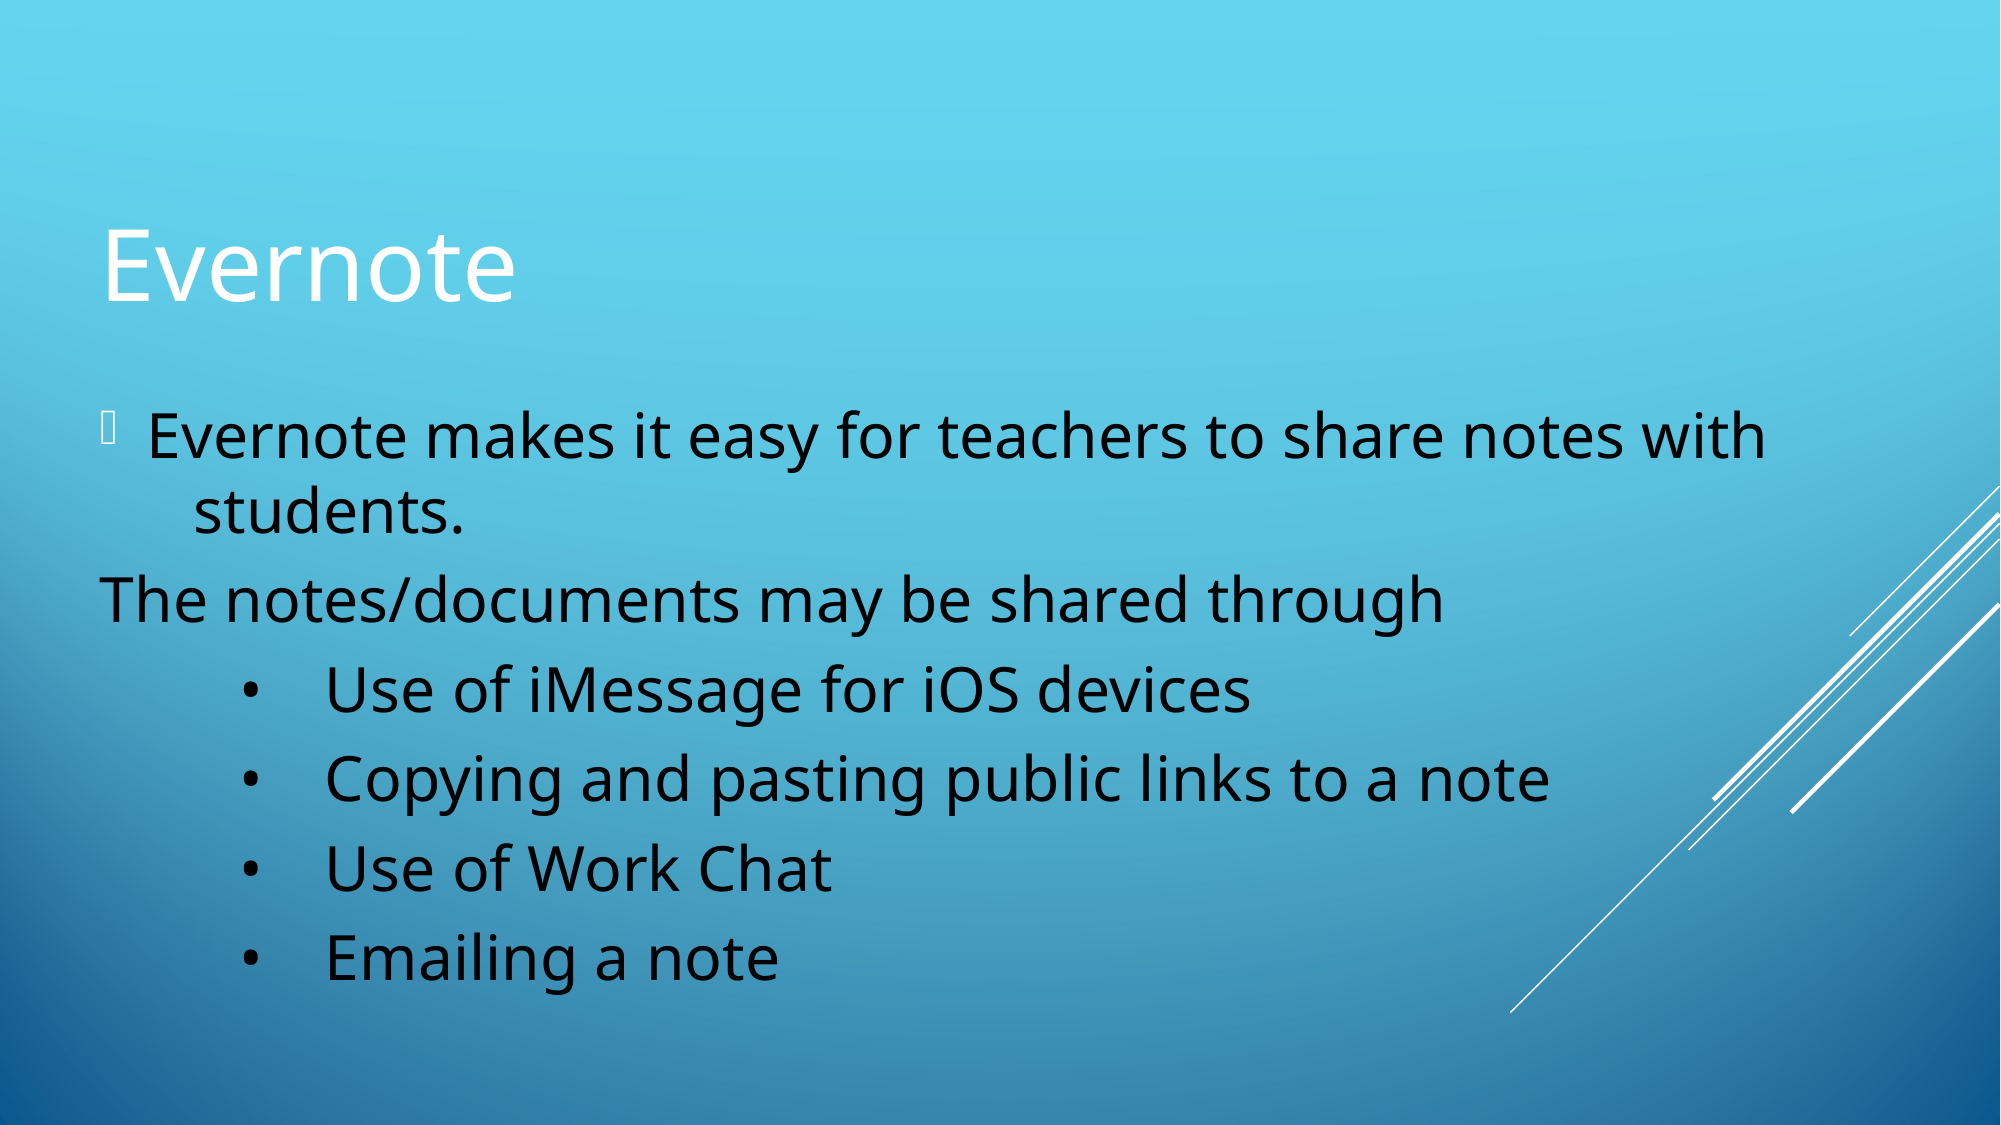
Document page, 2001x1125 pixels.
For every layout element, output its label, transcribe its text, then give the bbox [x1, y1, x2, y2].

title Evernote [84, 138, 1910, 344]
list Evernote makes it easy for teachers to share notes with students. The notes/documents may be shared through • Use of iMessage for iOS devices • Copying and pasting public links to a note • Use of Work Chat • Emailing a note [84, 344, 1910, 1045]
